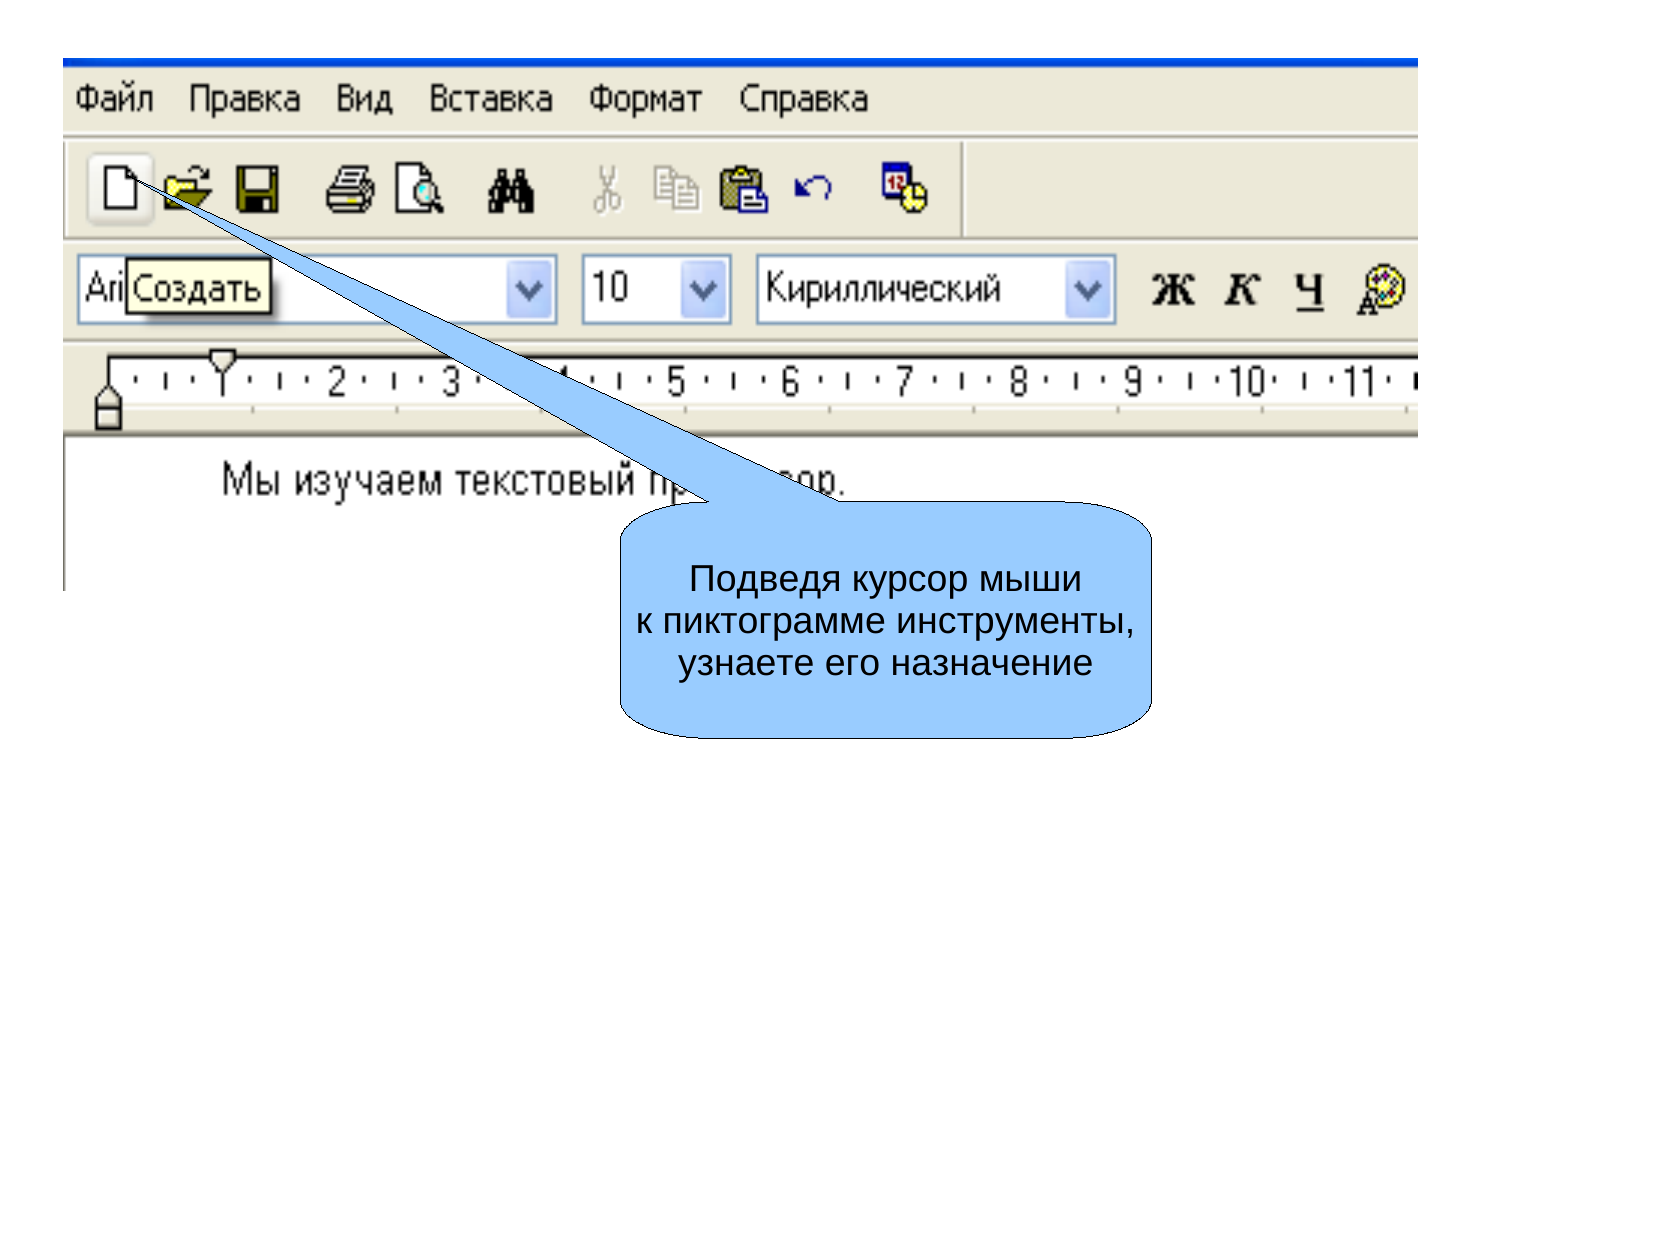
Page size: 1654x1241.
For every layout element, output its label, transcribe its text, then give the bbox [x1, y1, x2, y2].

picture [63, 58, 1418, 591]
text_box Подведя курсор мыши к пиктограмме инструменты, узнаете его назначение [127, 175, 1152, 739]
